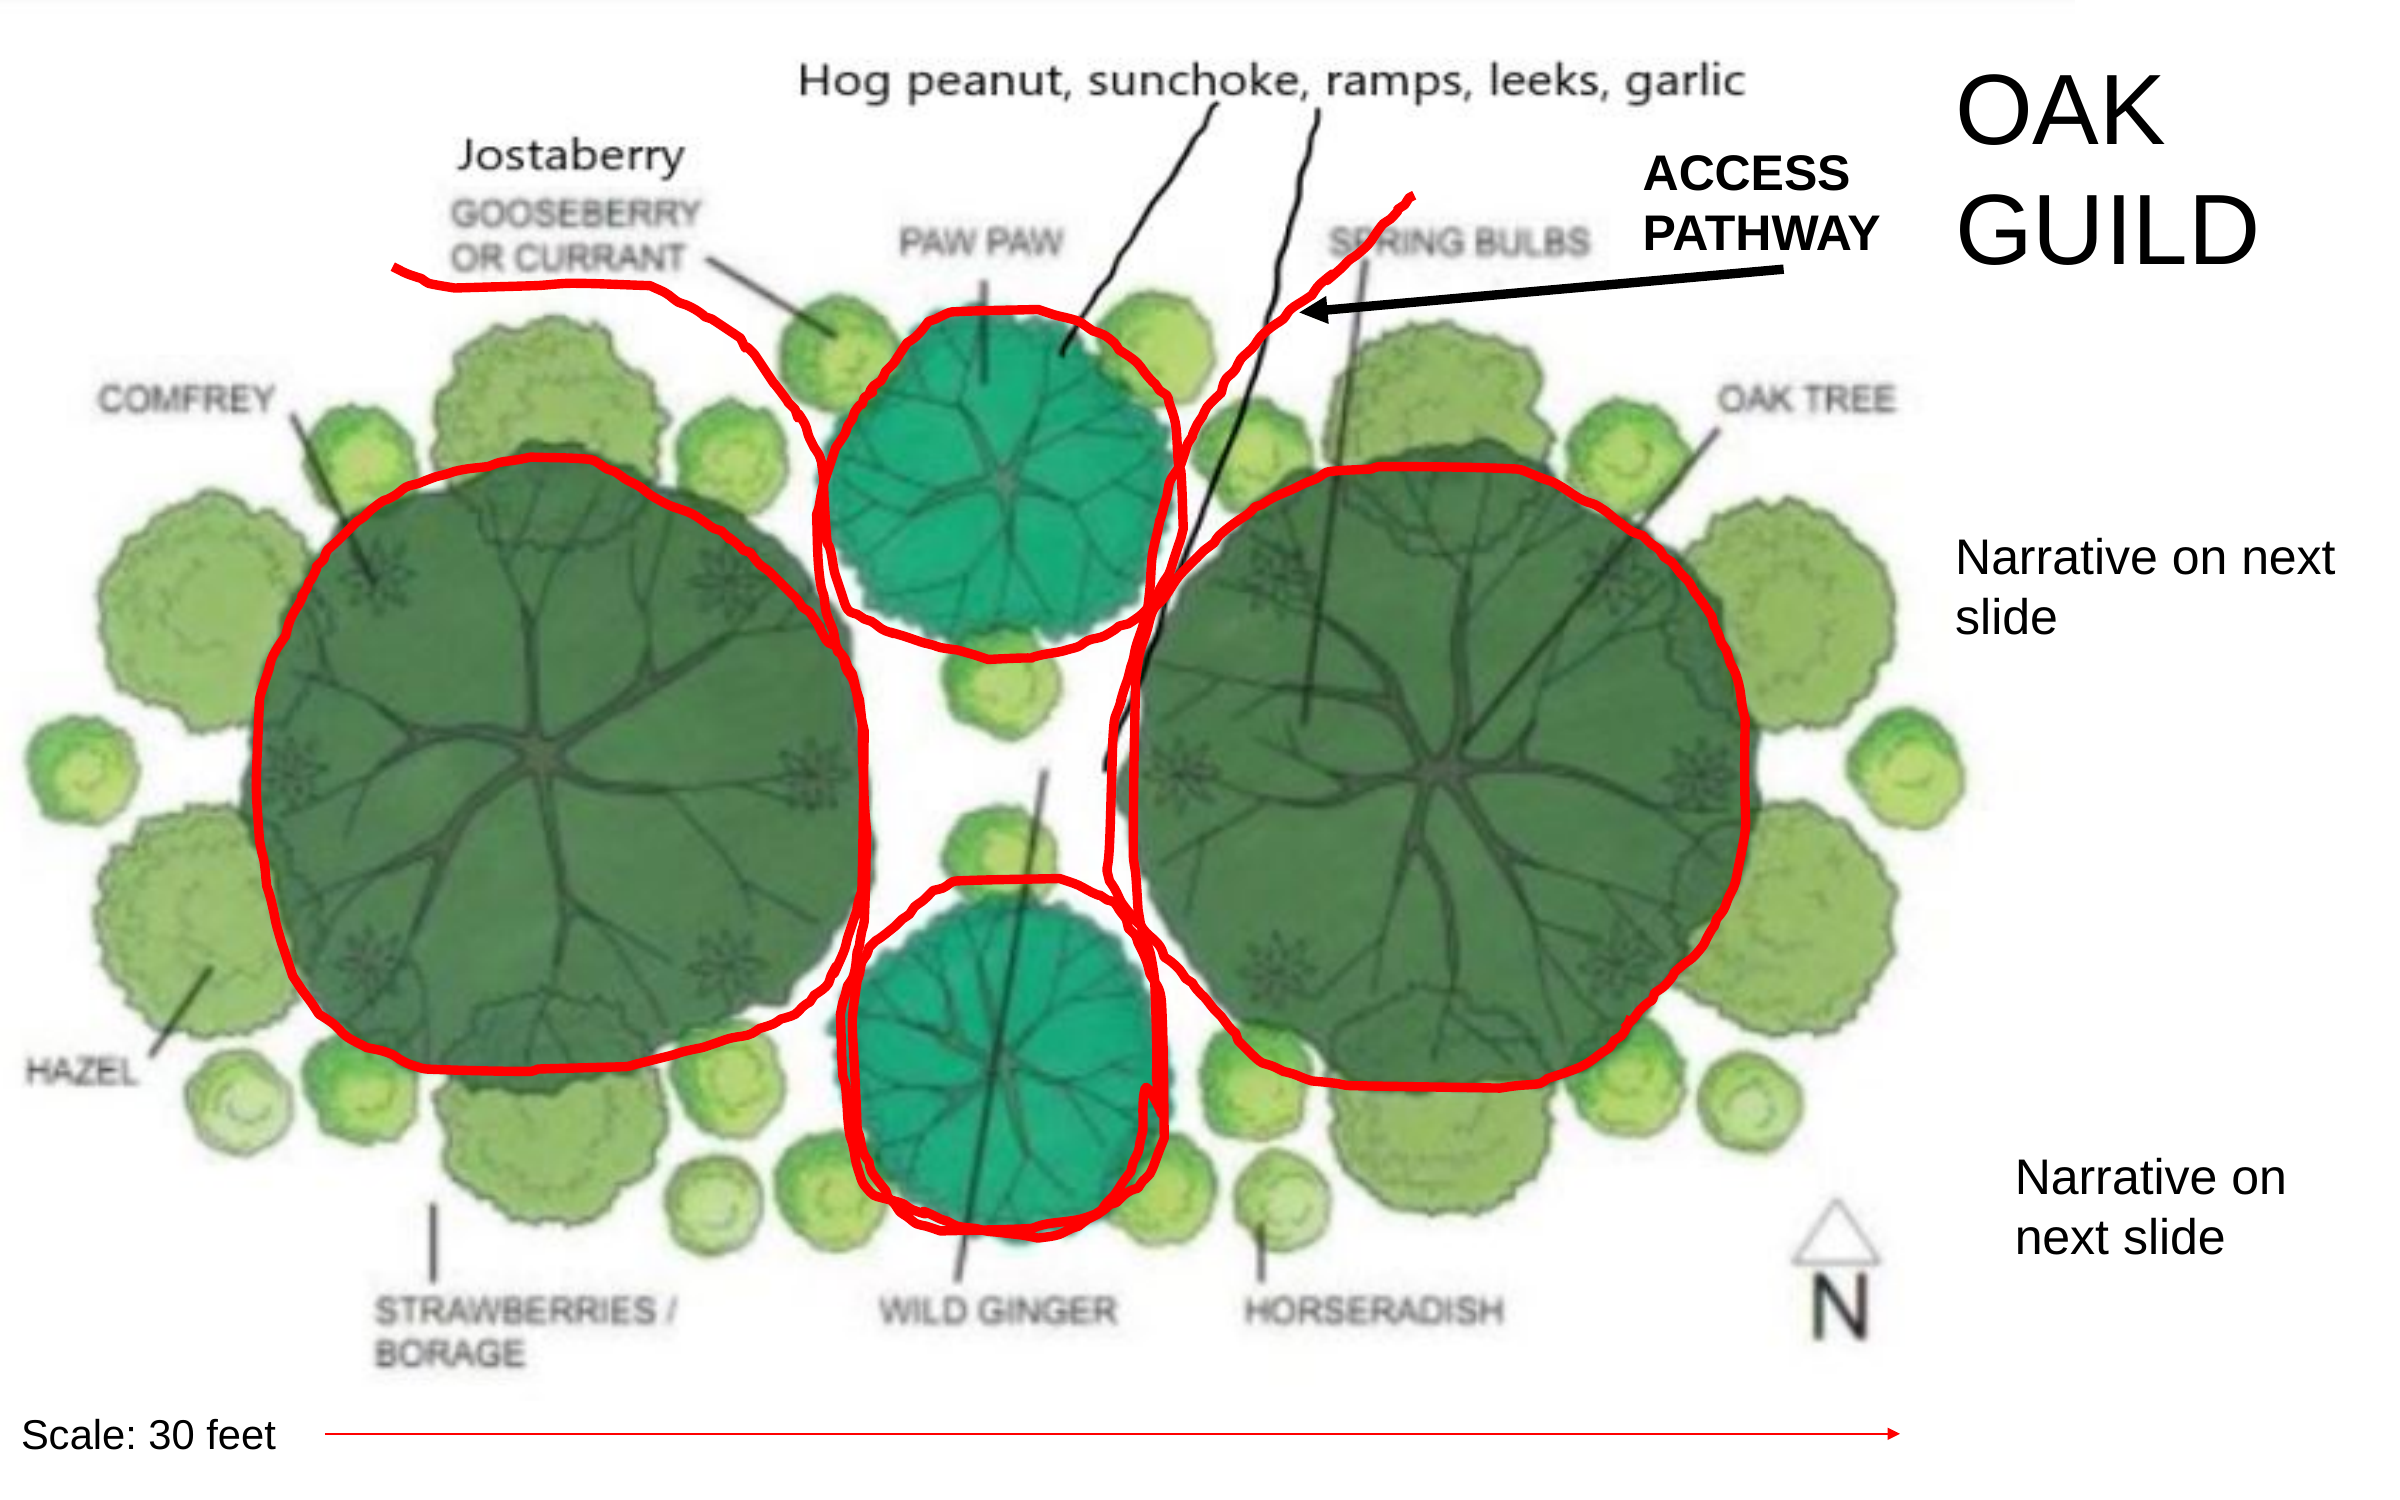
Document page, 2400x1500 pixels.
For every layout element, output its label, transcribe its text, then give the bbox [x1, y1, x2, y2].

text_box Scale: 30 feet [6, 1400, 482, 1466]
text_box Narrative on next slide [2000, 1137, 2311, 1273]
text_box ACCESS PATHWAY [1627, 132, 1941, 268]
picture [0, 0, 2075, 1401]
text_box OAK GUILD Narrative on next slide [1940, 37, 2371, 653]
